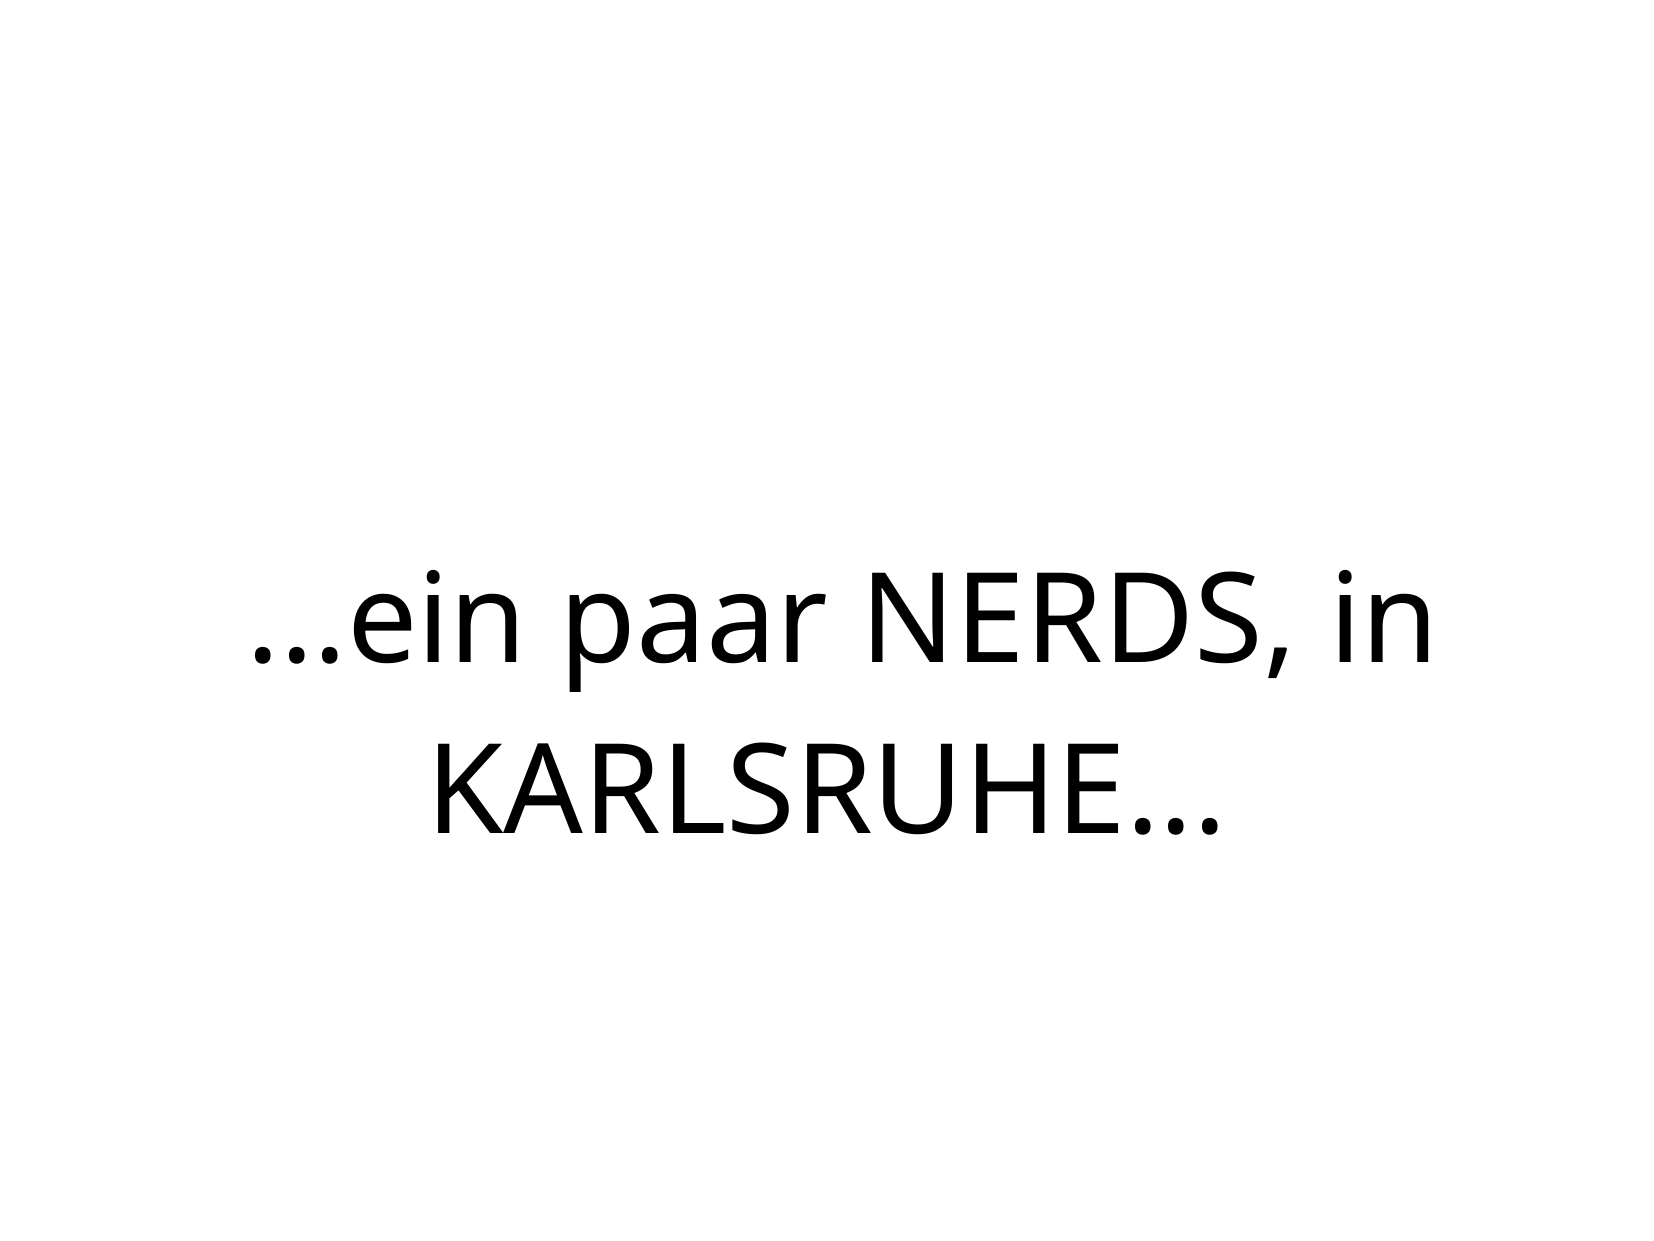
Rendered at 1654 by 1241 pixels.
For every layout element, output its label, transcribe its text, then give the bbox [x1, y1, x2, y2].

subtitle ...ein paar NERDS, in KARLSRUHE... [82, 290, 1571, 1109]
